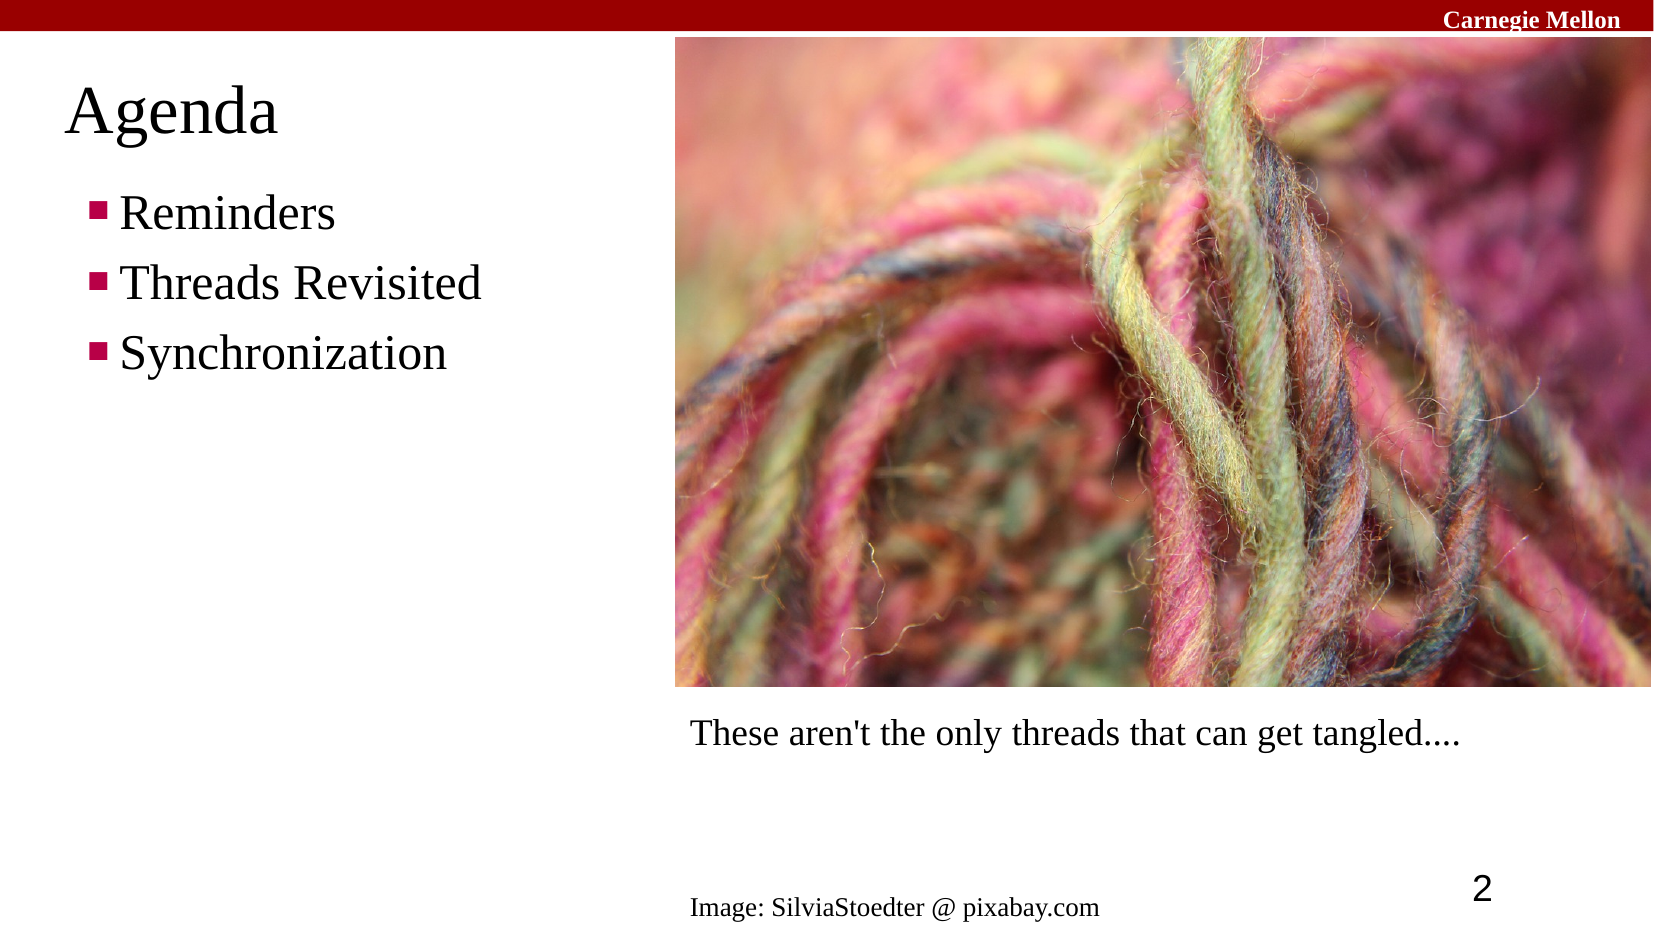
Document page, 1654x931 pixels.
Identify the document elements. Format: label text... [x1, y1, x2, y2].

picture [675, 37, 1651, 687]
text_box These aren't the only threads that can get tangled.... [675, 705, 1478, 762]
text_box Image: SilviaStoedter @ pixabay.com [675, 885, 1114, 930]
list Reminders Threads Revisited Synchronization [71, 184, 676, 859]
title Agenda [64, 58, 675, 163]
